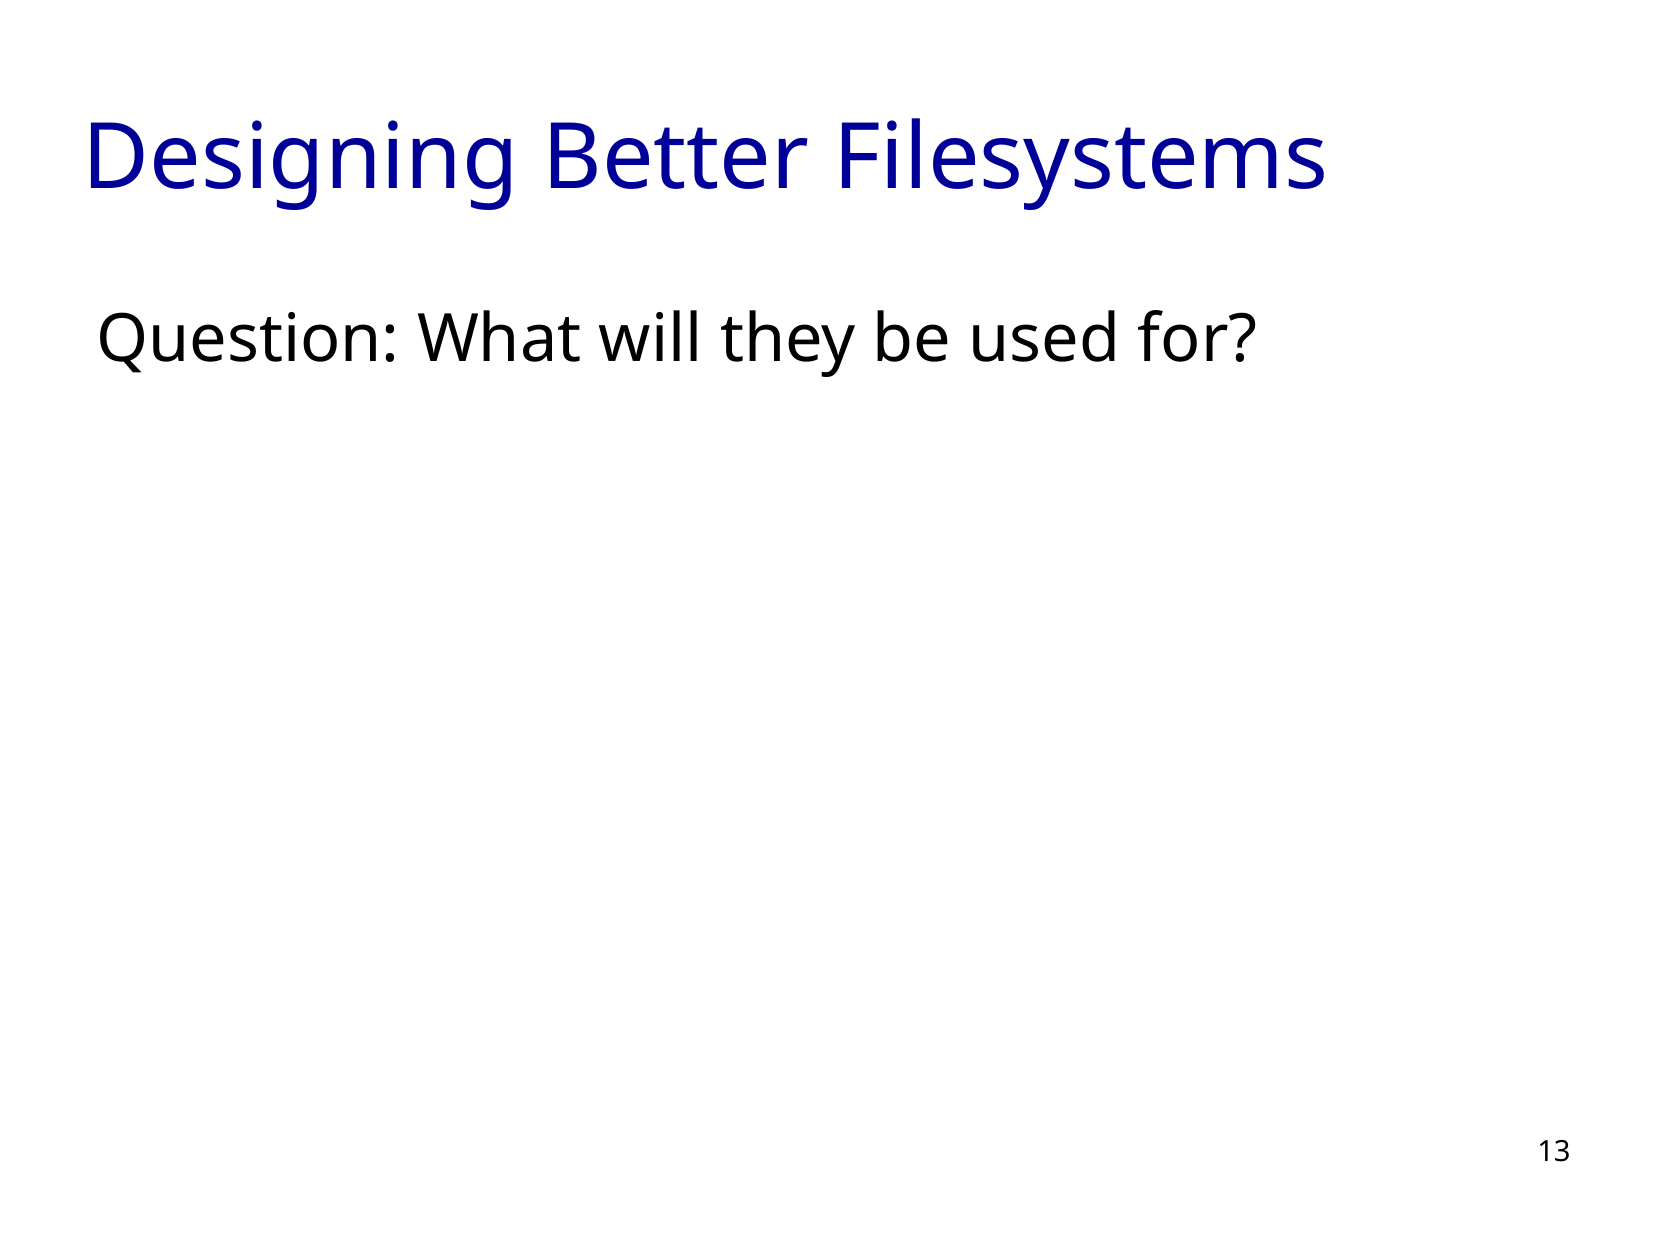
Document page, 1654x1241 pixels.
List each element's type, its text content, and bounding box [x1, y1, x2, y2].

title Designing Better Filesystems [82, 49, 1571, 257]
list Question: What will they be used for? [60, 290, 1571, 1096]
